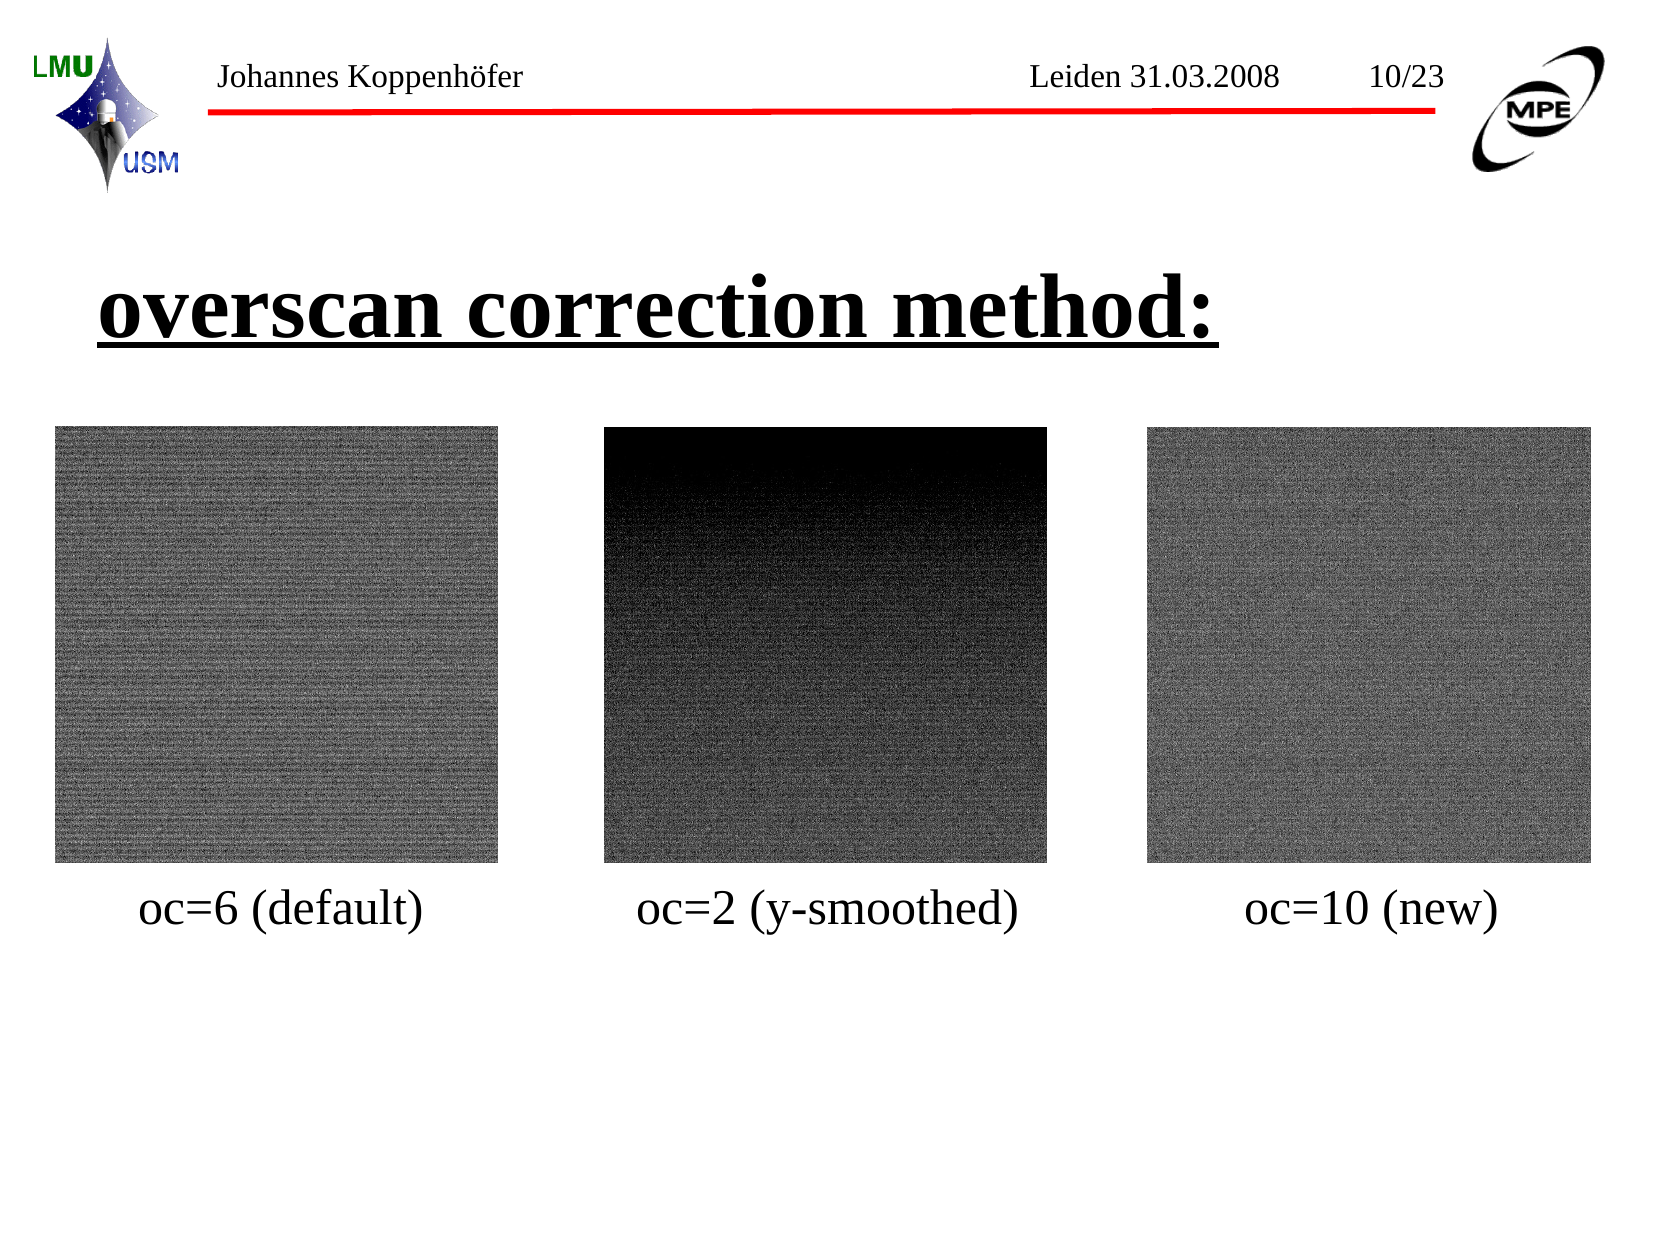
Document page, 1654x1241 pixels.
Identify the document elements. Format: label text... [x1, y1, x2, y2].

picture [32, 35, 182, 194]
text_box 10/23 [1368, 57, 1481, 95]
picture [55, 426, 498, 863]
text_box Leiden 31.03.2008 [1029, 57, 1342, 95]
picture [1472, 46, 1605, 172]
text_box oc=6 (default) oc=2 (y-smoothed) oc=10 (new) [138, 880, 1500, 936]
text_box overscan correction method: [97, 255, 1220, 379]
picture [604, 427, 1047, 863]
picture [1147, 427, 1591, 863]
text_box Johannes Koppenhöfer [217, 57, 525, 95]
